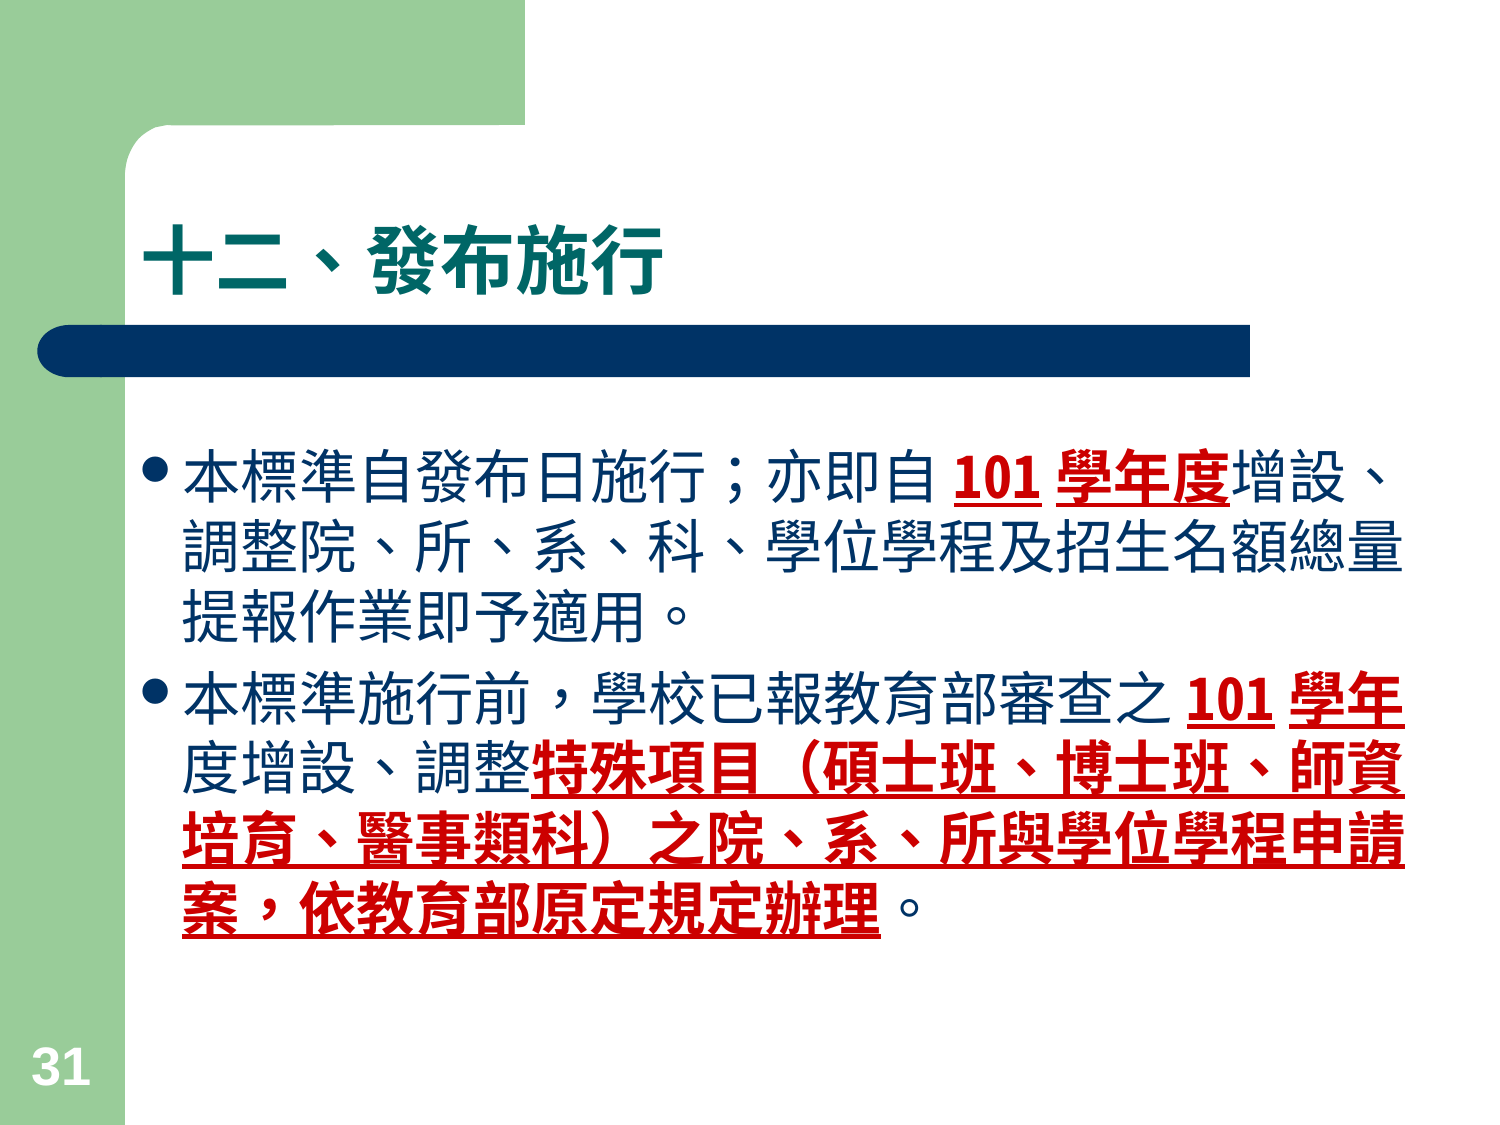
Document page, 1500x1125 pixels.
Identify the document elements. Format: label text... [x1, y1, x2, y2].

list 本標準自發布日施行；亦即自101學年度增設、調整院、所、系、科、學位學程及招生名額總量提報作業即予適用。 本標準施行前，學校已報教育部審查之101學年度增設、調整特殊項目（碩士班、博士班、師資培育、醫事類科）之院、系、所與學位學程申請案，依教育部原定規定辦理。 [123, 432, 1424, 1044]
title 十二、發布施行 [125, 125, 1425, 313]
slide_number <編號> [13, 1023, 111, 1105]
